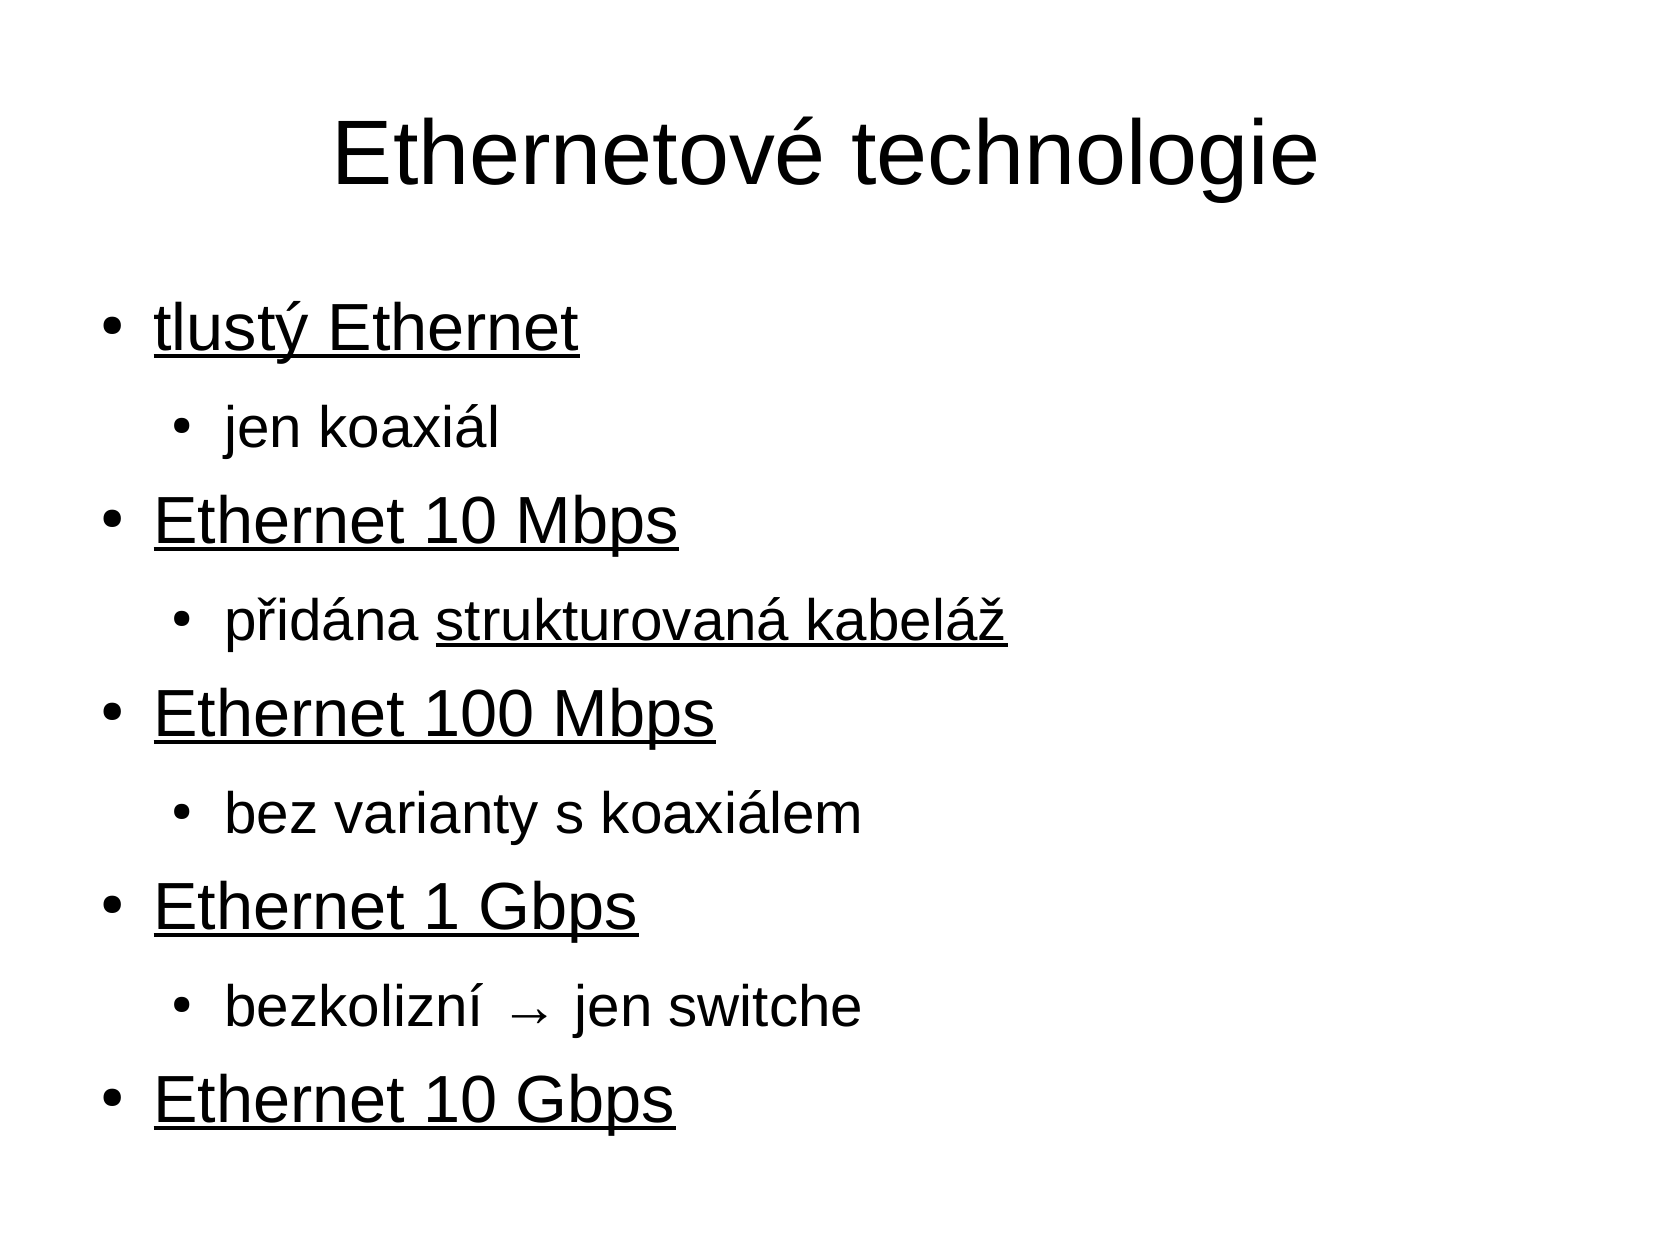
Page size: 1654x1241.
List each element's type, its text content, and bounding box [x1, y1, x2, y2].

title Ethernetové technologie [82, 56, 1571, 250]
list tlustý Ethernet jen koaxiál Ethernet 10 Mbps přidána strukturovaná kabeláž Ethernet 100 Mbps bez varianty s koaxiálem Ethernet 1 Gbps bezkolizní → jen switche Ethernet 10 Gbps [82, 290, 1571, 1137]
